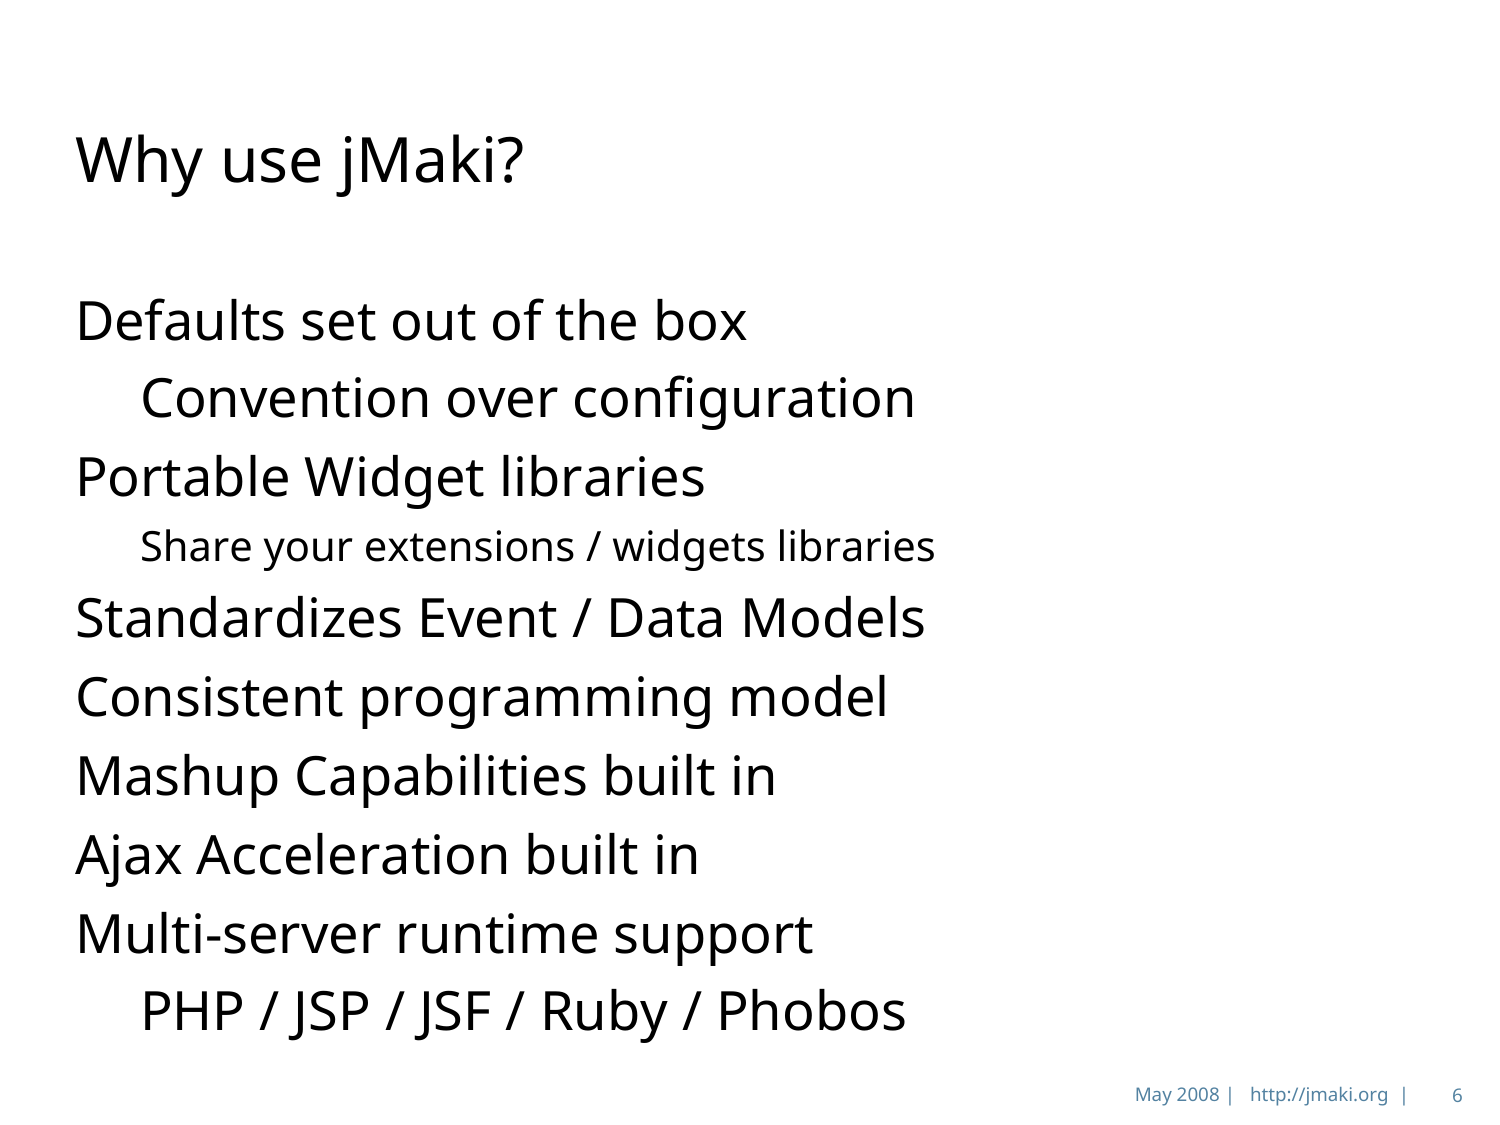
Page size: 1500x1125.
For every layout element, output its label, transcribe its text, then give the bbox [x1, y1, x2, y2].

title Why use jMaki? [75, 124, 1426, 287]
list Defaults set out of the box Convention over configuration Portable Widget libraries Share your extensions / widgets libraries Standardizes Event / Data Models Consistent programming model Mashup Capabilities built in Ajax Acceleration built in Multi-server runtime support PHP / JSP / JSF / Ruby / Phobos [75, 287, 1426, 1005]
